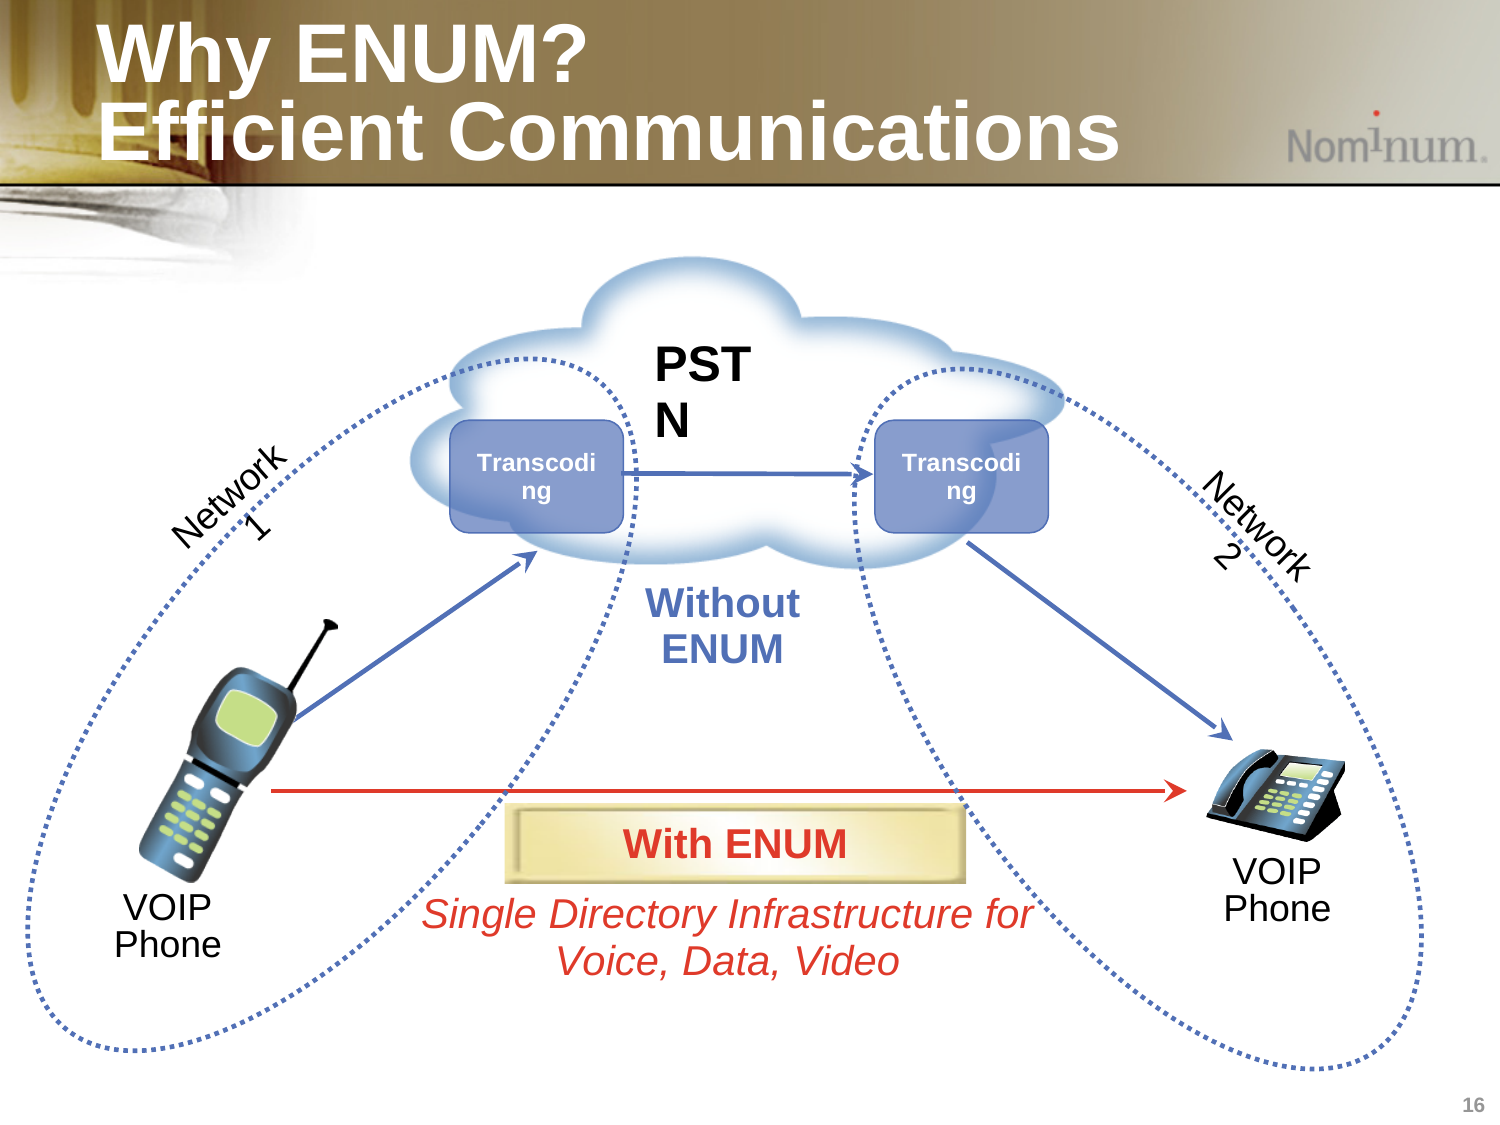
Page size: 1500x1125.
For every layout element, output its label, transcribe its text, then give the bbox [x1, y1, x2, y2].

title Why ENUM? Efficient Communications [81, 1, 1210, 191]
text_box Network 1 [136, 408, 350, 615]
text_box Transcoding [874, 420, 1049, 533]
text_box Without ENUM [630, 572, 816, 681]
picture [0, 0, 1500, 1125]
text_box VOIP Phone [99, 882, 237, 974]
text_box Network 2 [1138, 435, 1349, 646]
text_box Single Directory Infrastructure for Voice, Data, Video [406, 883, 1049, 992]
text_box With ENUM [504, 803, 967, 884]
text_box Transcoding [449, 420, 624, 533]
text_box VOIP Phone [1208, 846, 1347, 938]
text_box PSTN [639, 328, 803, 456]
